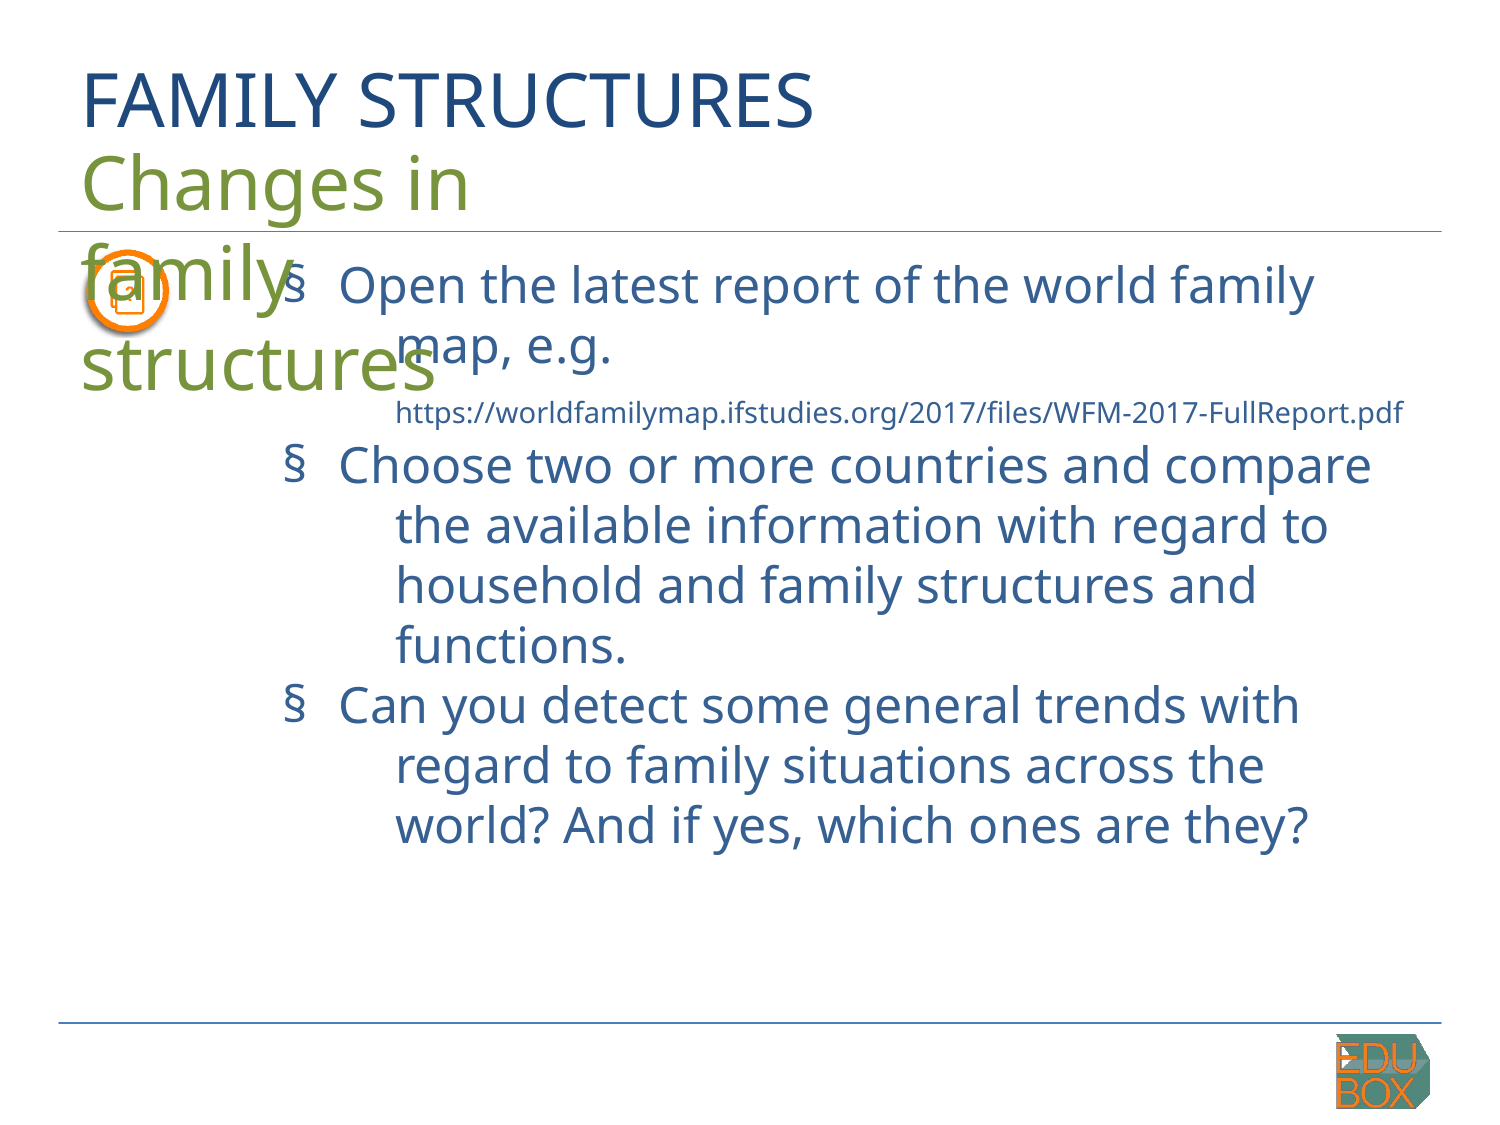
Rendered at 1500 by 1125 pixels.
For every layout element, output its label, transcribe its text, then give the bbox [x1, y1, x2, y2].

picture [80, 247, 136, 339]
list Changes in family structures [64, 127, 1040, 247]
picture [115, 280, 134, 295]
picture [1328, 1028, 1437, 1114]
text_box Open the latest report of the world family map, e.g. https://worldfamilymap.ifstudies.org/2017/files/WFM-2017-FullReport.pdf Choose two or more countries and compare the available information with regard to household and family structures and functions. Can you detect some general trends with regard to family situations across the world? And if yes, which ones are they? [136, 246, 1420, 802]
title FAMILY STRUCTURES [64, 42, 1040, 127]
